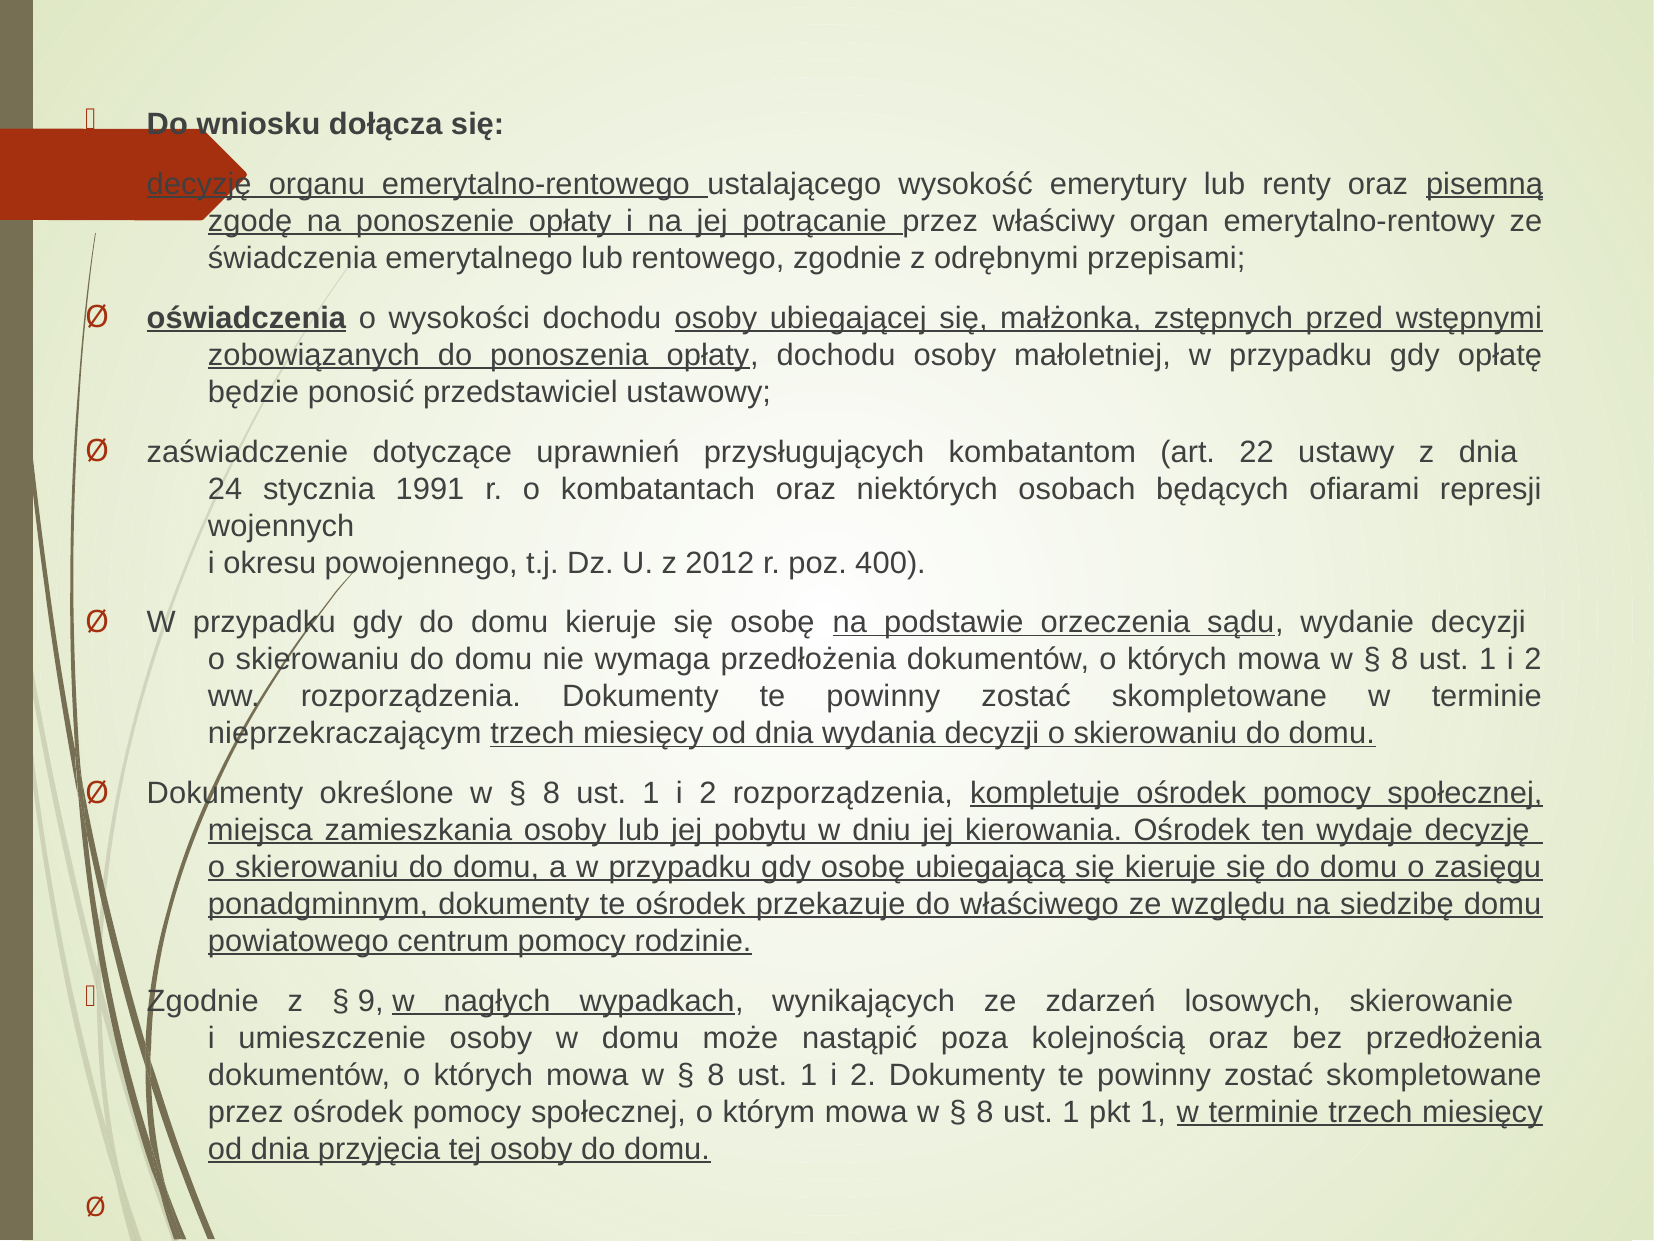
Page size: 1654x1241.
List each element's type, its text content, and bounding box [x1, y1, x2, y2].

list Do wniosku dołącza się: decyzję organu emerytalno-rentowego ustalającego wysokość emerytury lub renty oraz pisemną zgodę na ponoszenie opłaty i na jej potrącanie przez właściwy organ emerytalno-rentowy ze świadczenia emerytalnego lub rentowego, zgodnie z odrębnymi przepisami; oświadczenia o wysokości dochodu osoby ubiegającej się, małżonka, zstępnych przed wstępnymi zobowiązanych do ponoszenia opłaty, dochodu osoby małoletniej, w przypadku gdy opłatę będzie ponosić przedstawiciel ustawowy; zaświadczenie dotyczące uprawnień przysługujących kombatantom (art. 22 ustawy z dnia 24 stycznia 1991 r. o kombatantach oraz niektórych osobach będących ofiarami represji wojennych i okresu powojennego, t.j. Dz. U. z 2012 r. poz. 400). W przypadku gdy do domu kieruje się osobę na podstawie orzeczenia sądu, wydanie decyzji o skierowaniu do domu nie wymaga przedłożenia dokumentów, o których mowa w § 8 ust. 1 i 2 ww. rozporządzenia. Dokumenty te powinny zostać skompletowane w terminie nieprzekraczającym trzech miesięcy od dnia wydania decyzji o skierowaniu do domu. Dokumenty określone w § 8 ust. 1 i 2 rozporządzenia, kompletuje ośrodek pomocy społecznej, miejsca zamieszkania osoby lub jej pobytu w dniu jej kierowania. Ośrodek ten wydaje decyzję o skierowaniu do domu, a w przypadku gdy osobę ubiegającą się kieruje się do domu o zasięgu ponadgminnym, dokumenty te ośrodek przekazuje do właściwego ze względu na siedzibę domu powiatowego centrum pomocy rodzinie. Zgodnie z § 9, w nagłych wypadkach, wynikających ze zdarzeń losowych, skierowanie i umieszczenie osoby w domu może nastąpić poza kolejnością oraz bez przedłożenia dokumentów, o których mowa w § 8 ust. 1 i 2. Dokumenty te powinny zostać skompletowane przez ośrodek pomocy społecznej, o którym mowa w § 8 ust. 1 pkt 1, w terminie trzech miesięcy od dnia przyjęcia tej osoby do domu. [70, 96, 1559, 1177]
